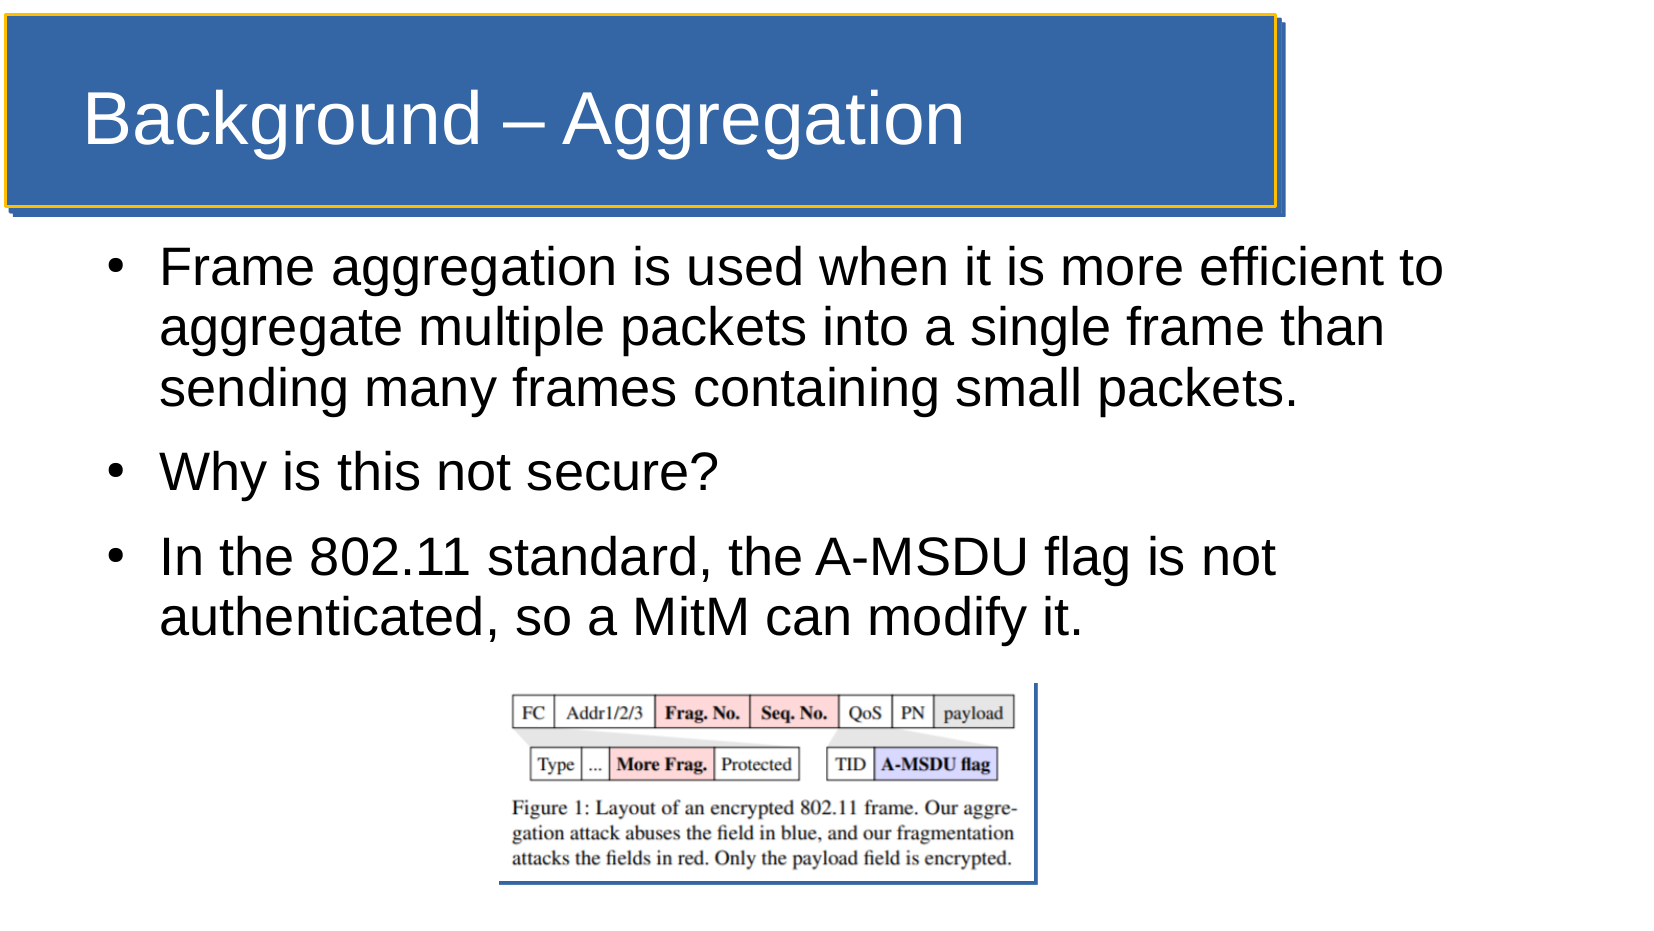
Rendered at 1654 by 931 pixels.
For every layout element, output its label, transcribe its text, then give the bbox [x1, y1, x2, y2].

title Background – Aggregation [82, 44, 1235, 192]
picture [494, 679, 1034, 881]
list Frame aggregation is used when it is more efficient to aggregate multiple packets into a single frame than sending many frames containing small packets. Why is this not secure? In the 802.11 standard, the A-MSDU flag is not authenticated, so a MitM can modify it. [88, 236, 1565, 798]
